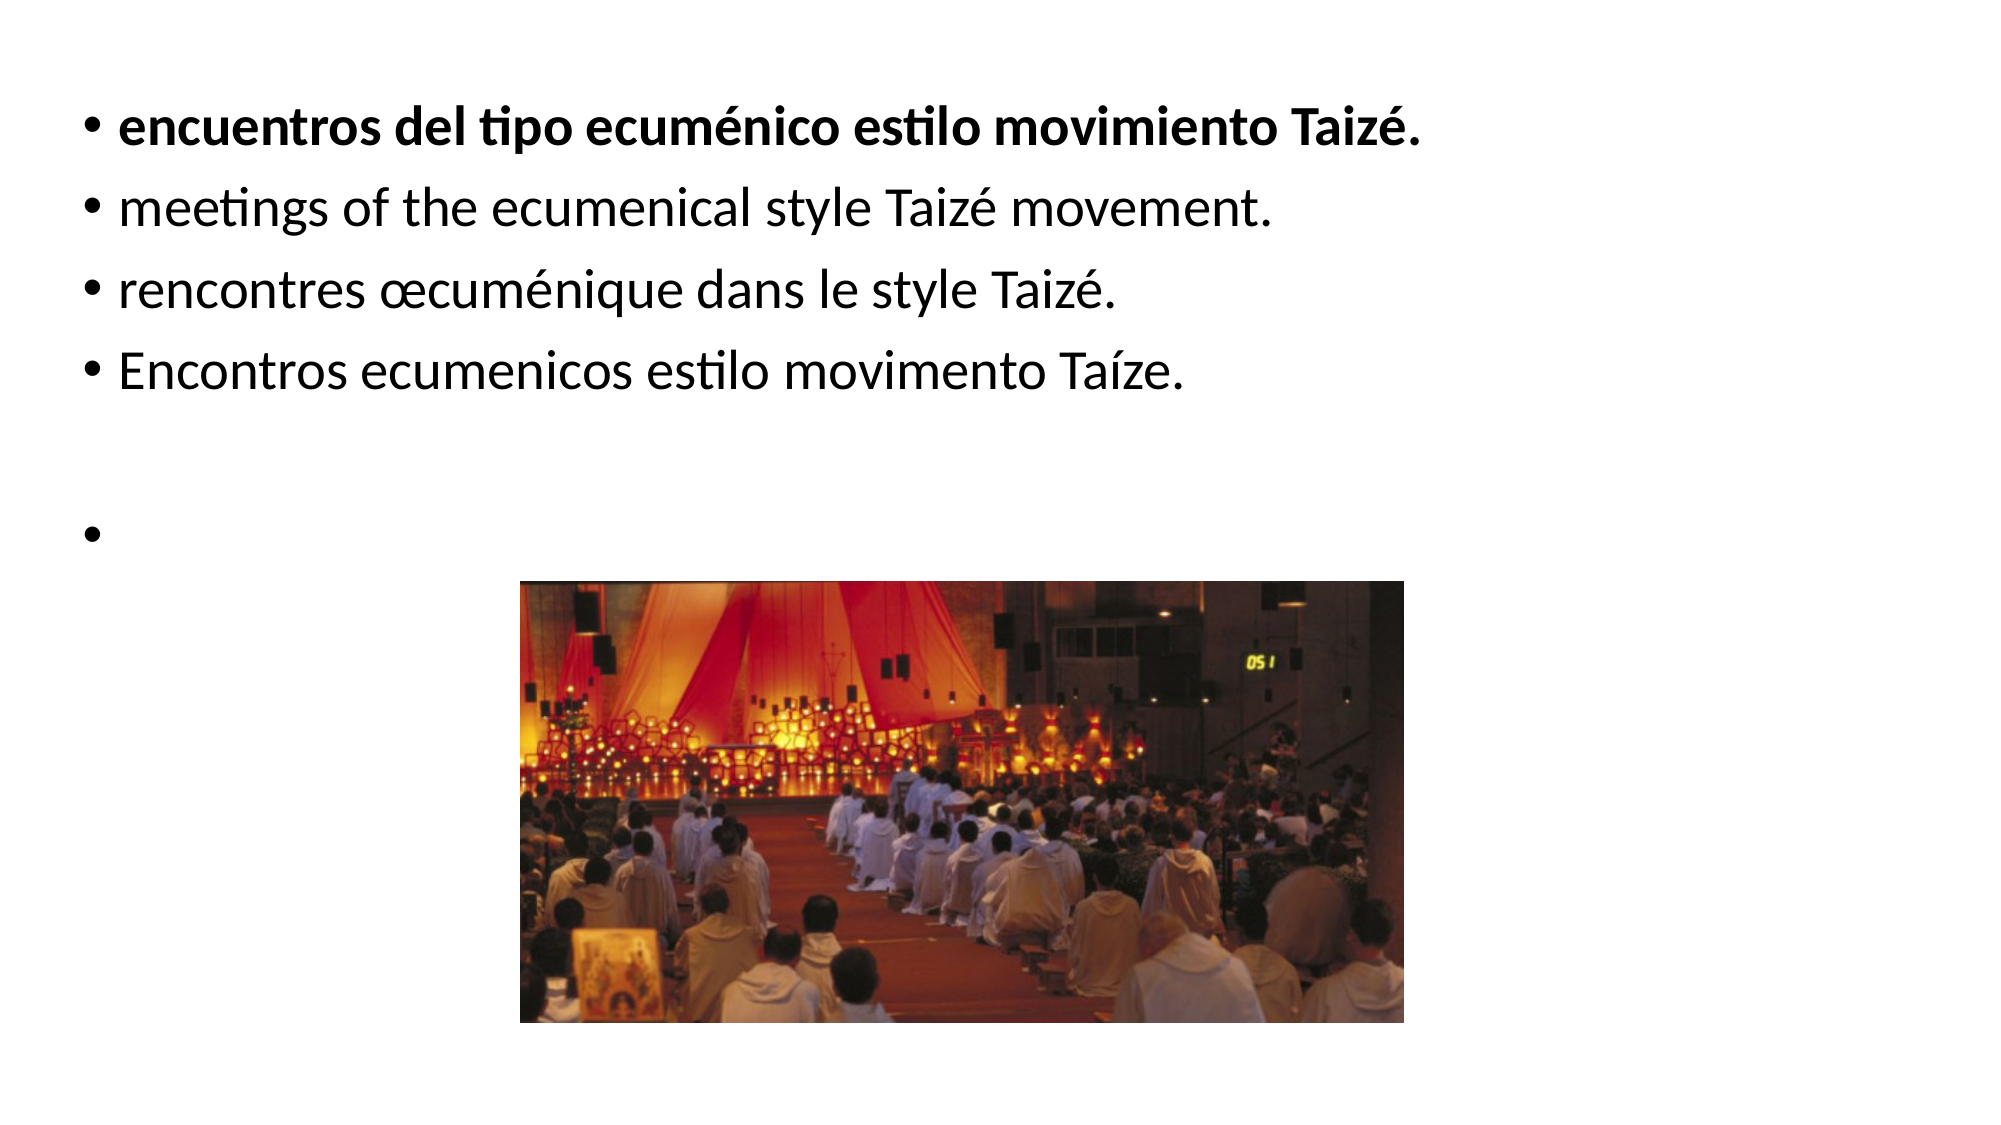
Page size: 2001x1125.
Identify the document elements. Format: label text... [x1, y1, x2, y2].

list encuentros del tipo ecuménico estilo movimiento Taizé. meetings of the ecumenical style Taizé movement. rencontres œcuménique dans le style Taizé. Encontros ecumenicos estilo movimento Taíze. [67, 89, 1793, 411]
picture [520, 581, 1404, 1024]
